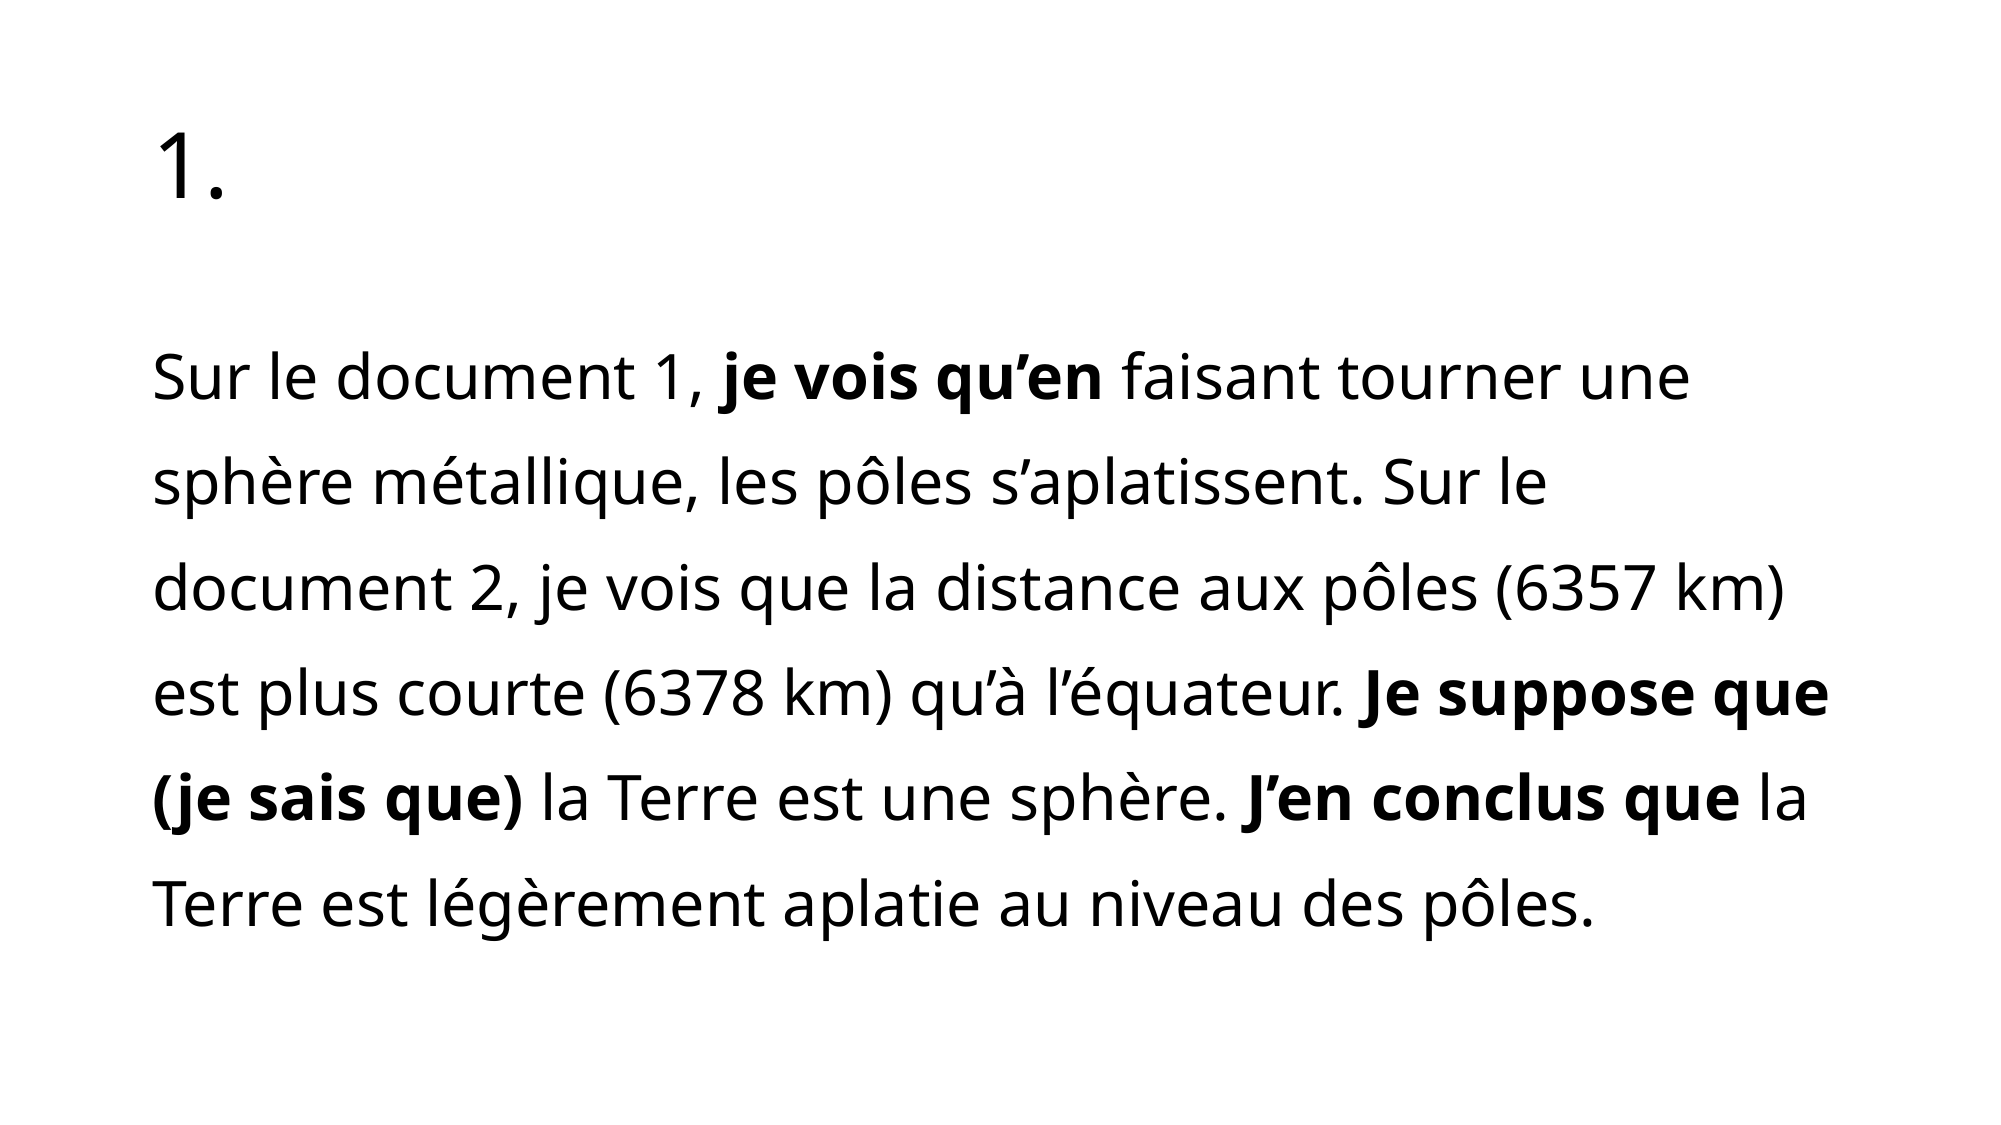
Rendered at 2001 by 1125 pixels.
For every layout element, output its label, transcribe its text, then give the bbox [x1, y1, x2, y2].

list Sur le document 1, je vois qu’en faisant tourner une sphère métallique, les pôles s’aplatissent. Sur le document 2, je vois que la distance aux pôles (6357 km) est plus courte (6378 km) qu’à l’équateur. Je suppose que (je sais que) la Terre est une sphère. J’en conclus que la Terre est légèrement aplatie au niveau des pôles. [137, 299, 1863, 1014]
title 1. [137, 59, 1863, 278]
